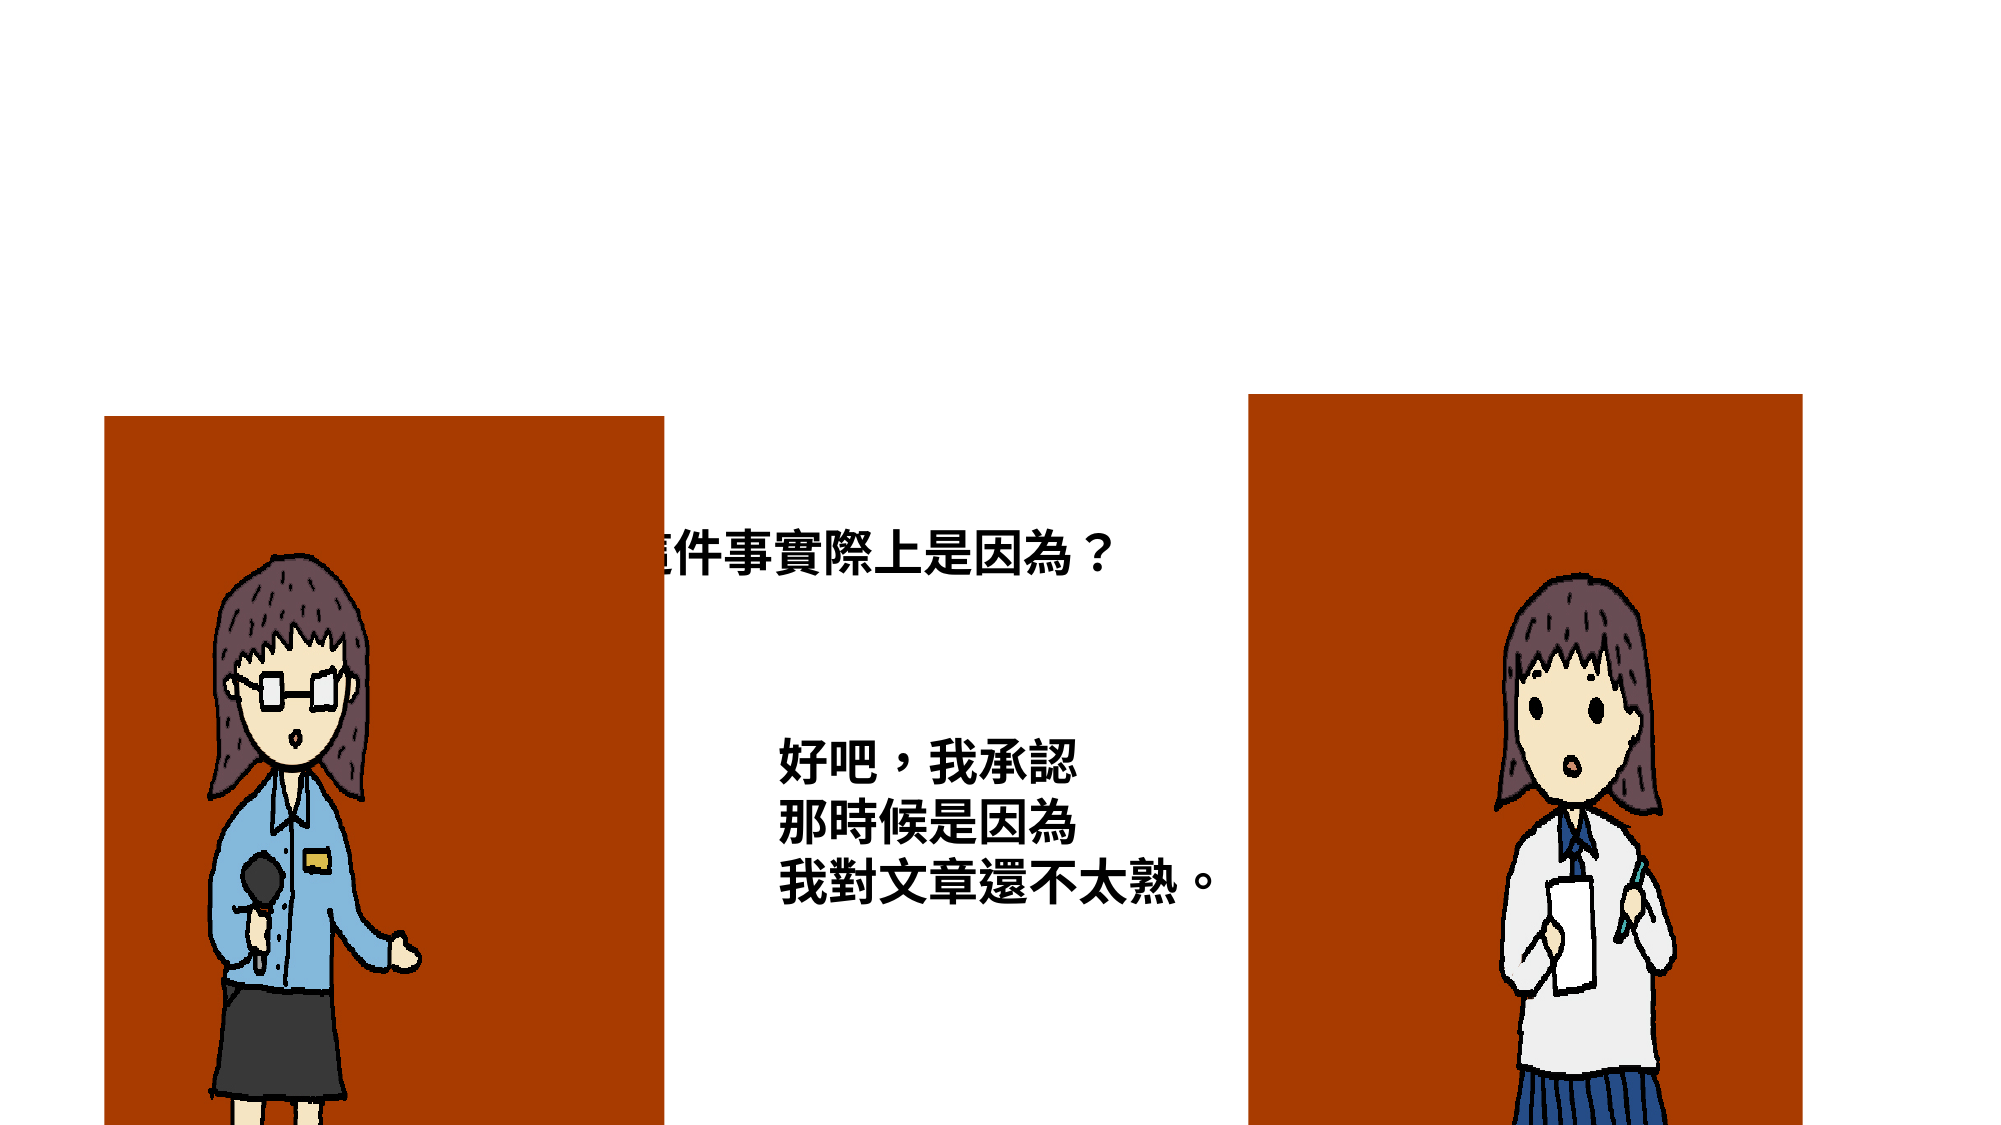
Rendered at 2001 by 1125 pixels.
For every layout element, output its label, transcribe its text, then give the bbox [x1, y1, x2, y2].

text_box 這件事實際上是因為？ [665, 511, 1160, 624]
text_box 好吧，我承認 那時候是因為 我對文章還不太熟。 [745, 715, 1248, 926]
picture [1248, 394, 1803, 1125]
picture [104, 416, 665, 1125]
